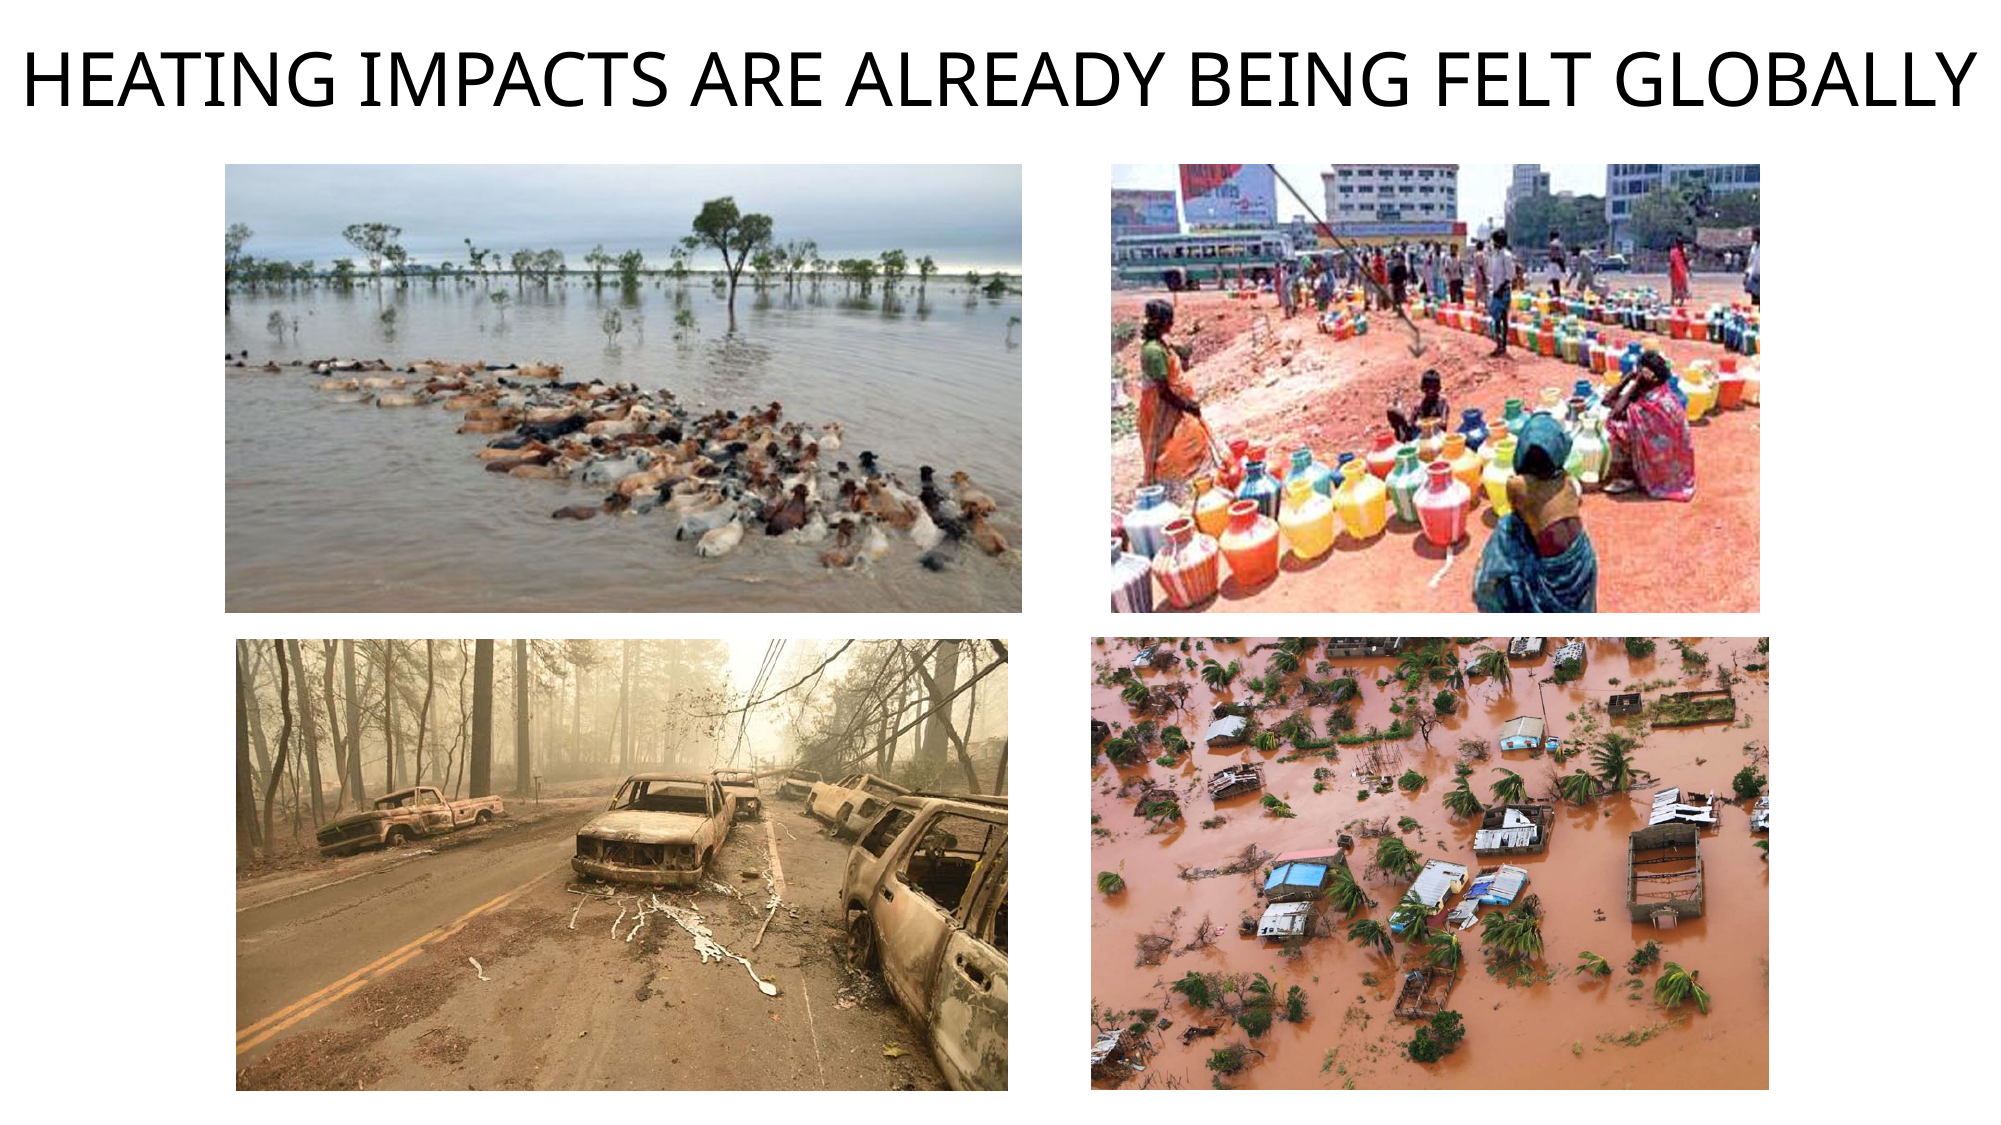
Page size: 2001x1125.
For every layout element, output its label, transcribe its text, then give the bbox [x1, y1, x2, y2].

picture [236, 639, 1008, 1091]
picture [225, 164, 1022, 613]
picture [1111, 164, 1760, 613]
picture [1091, 637, 1769, 1090]
text_box HEATING IMPACTS ARE ALREADY BEING FELT GLOBALLY [204, 23, 1796, 130]
